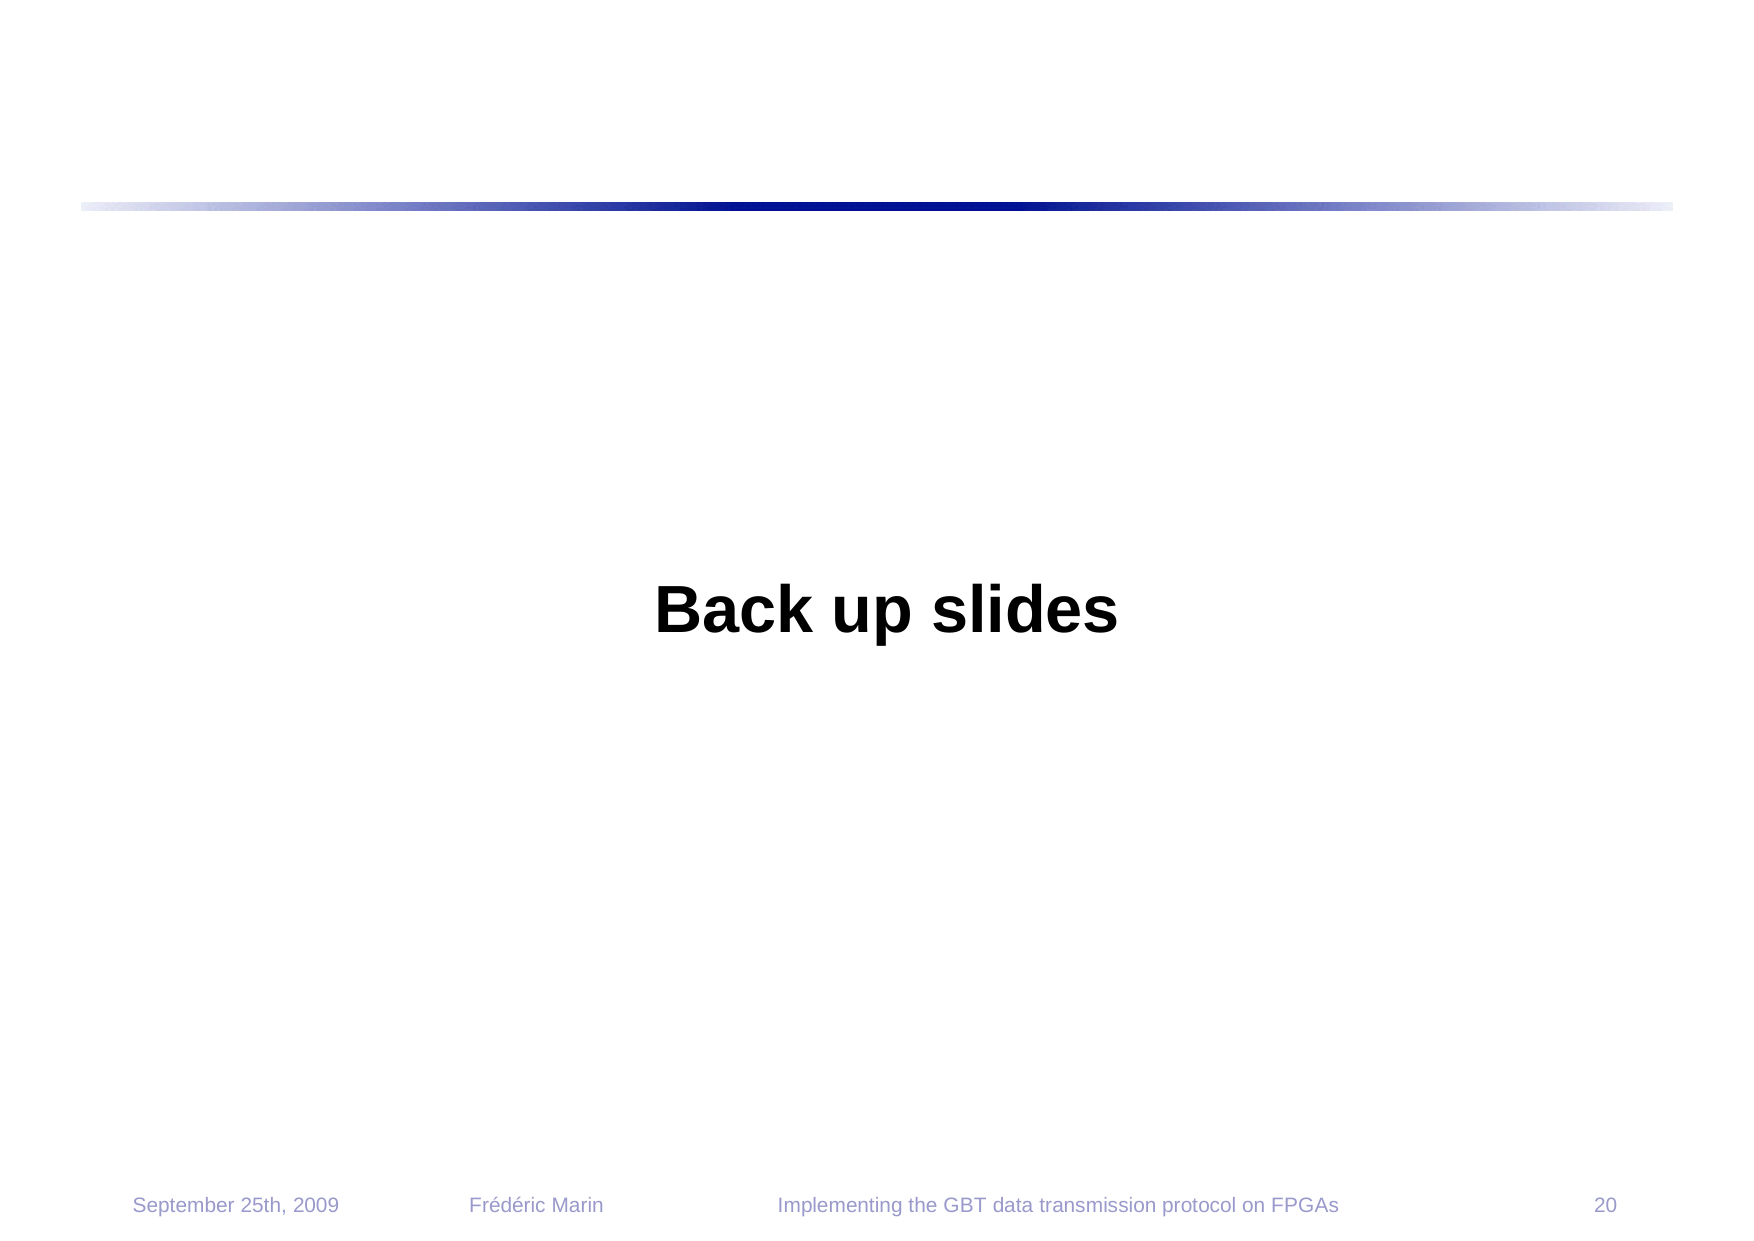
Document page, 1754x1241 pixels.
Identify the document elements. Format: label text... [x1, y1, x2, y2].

picture [81, 202, 1673, 211]
title Back up slides [90, 531, 1684, 689]
